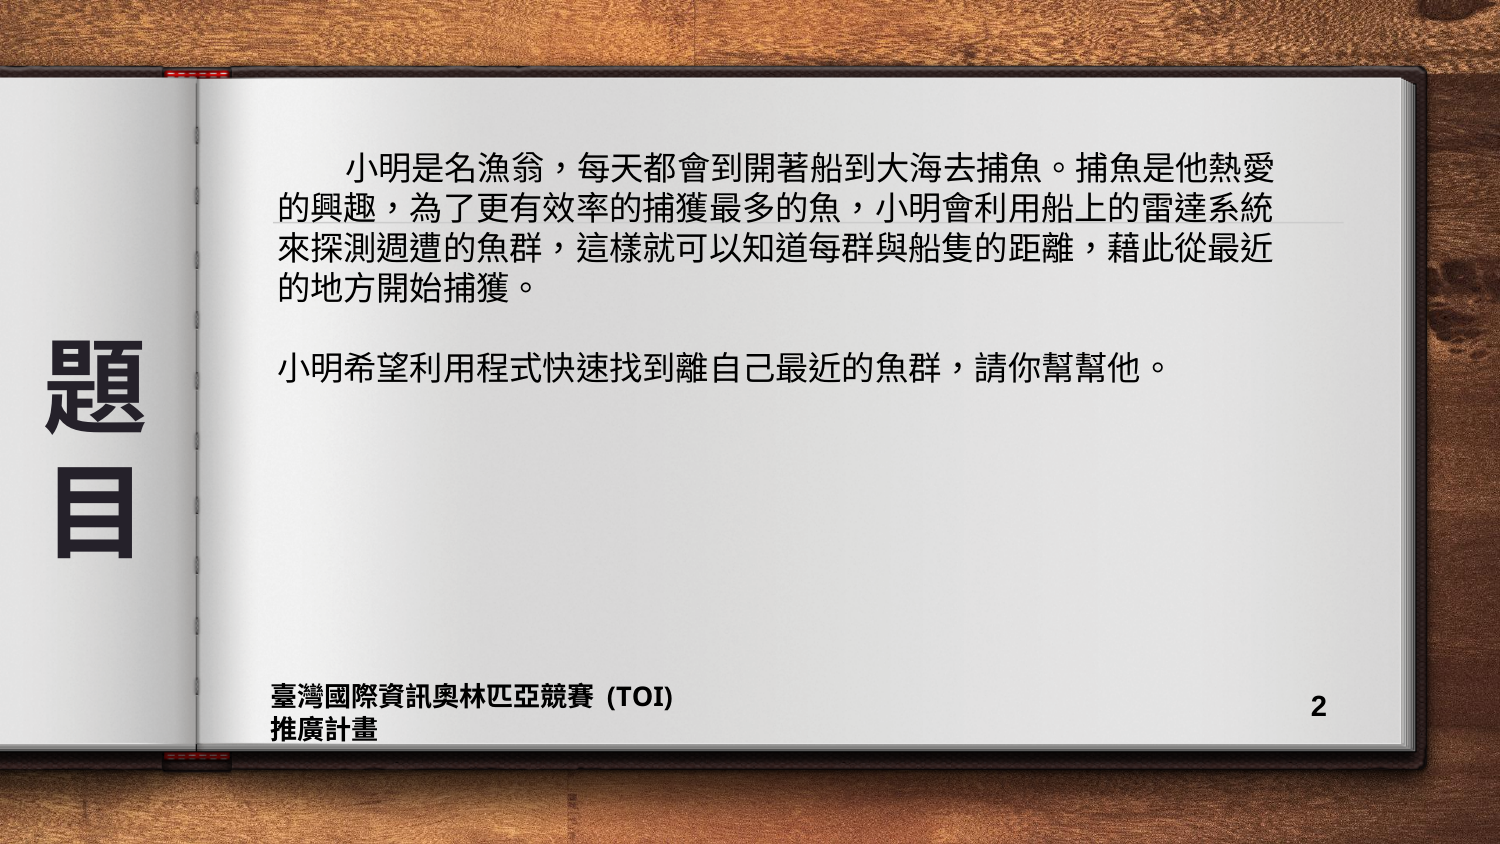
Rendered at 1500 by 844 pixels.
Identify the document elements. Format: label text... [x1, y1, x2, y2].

text_box 小明是名漁翁，每天都會到開著船到大海去捕魚。捕魚是他熱愛的興趣，為了更有效率的捕獲最多的魚，小明會利用船上的雷達系統來探測週遭的魚群，這樣就可以知道每群與船隻的距離，藉此從最近的地方開始捕獲。 小明希望利用程式快速找到離自己最近的魚群，請你幫幫他。 [262, 140, 1296, 579]
text_box [1295, 672, 1386, 737]
text_box 題 目 [28, 306, 210, 552]
